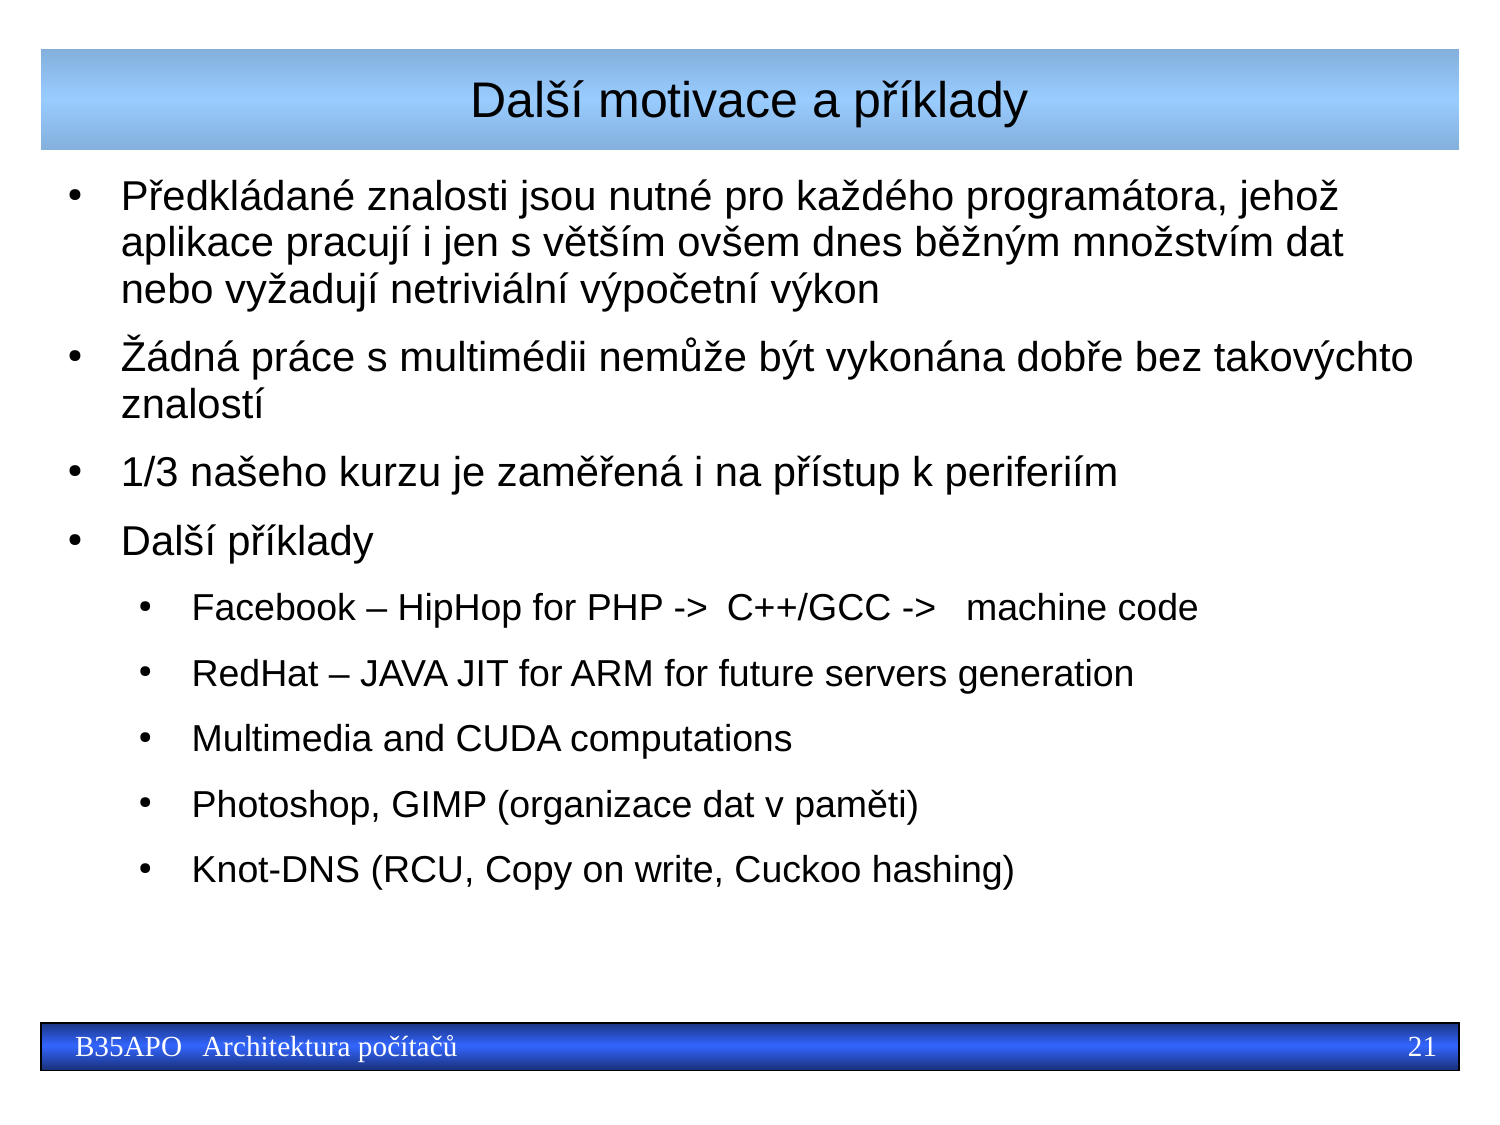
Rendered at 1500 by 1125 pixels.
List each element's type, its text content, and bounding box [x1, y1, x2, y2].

title Další motivace a příklady [41, 49, 1459, 150]
list Předkládané znalosti jsou nutné pro každého programátora, jehož aplikace pracují i jen s větším ovšem dnes běžným množstvím dat nebo vyžadují netriviální výpočetní výkon Žádná práce s multimédii nemůže být vykonána dobře bez takovýchto znalostí 1/3 našeho kurzu je zaměřená i na přístup k periferiím Další příklady Facebook – HipHop for PHP -> C++/GCC -> machine code RedHat – JAVA JIT for ARM for future servers generation Multimedia and CUDA computations Photoshop, GIMP (organizace dat v paměti) Knot-DNS (RCU, Copy on write, Cuckoo hashing) [49, 172, 1438, 1013]
